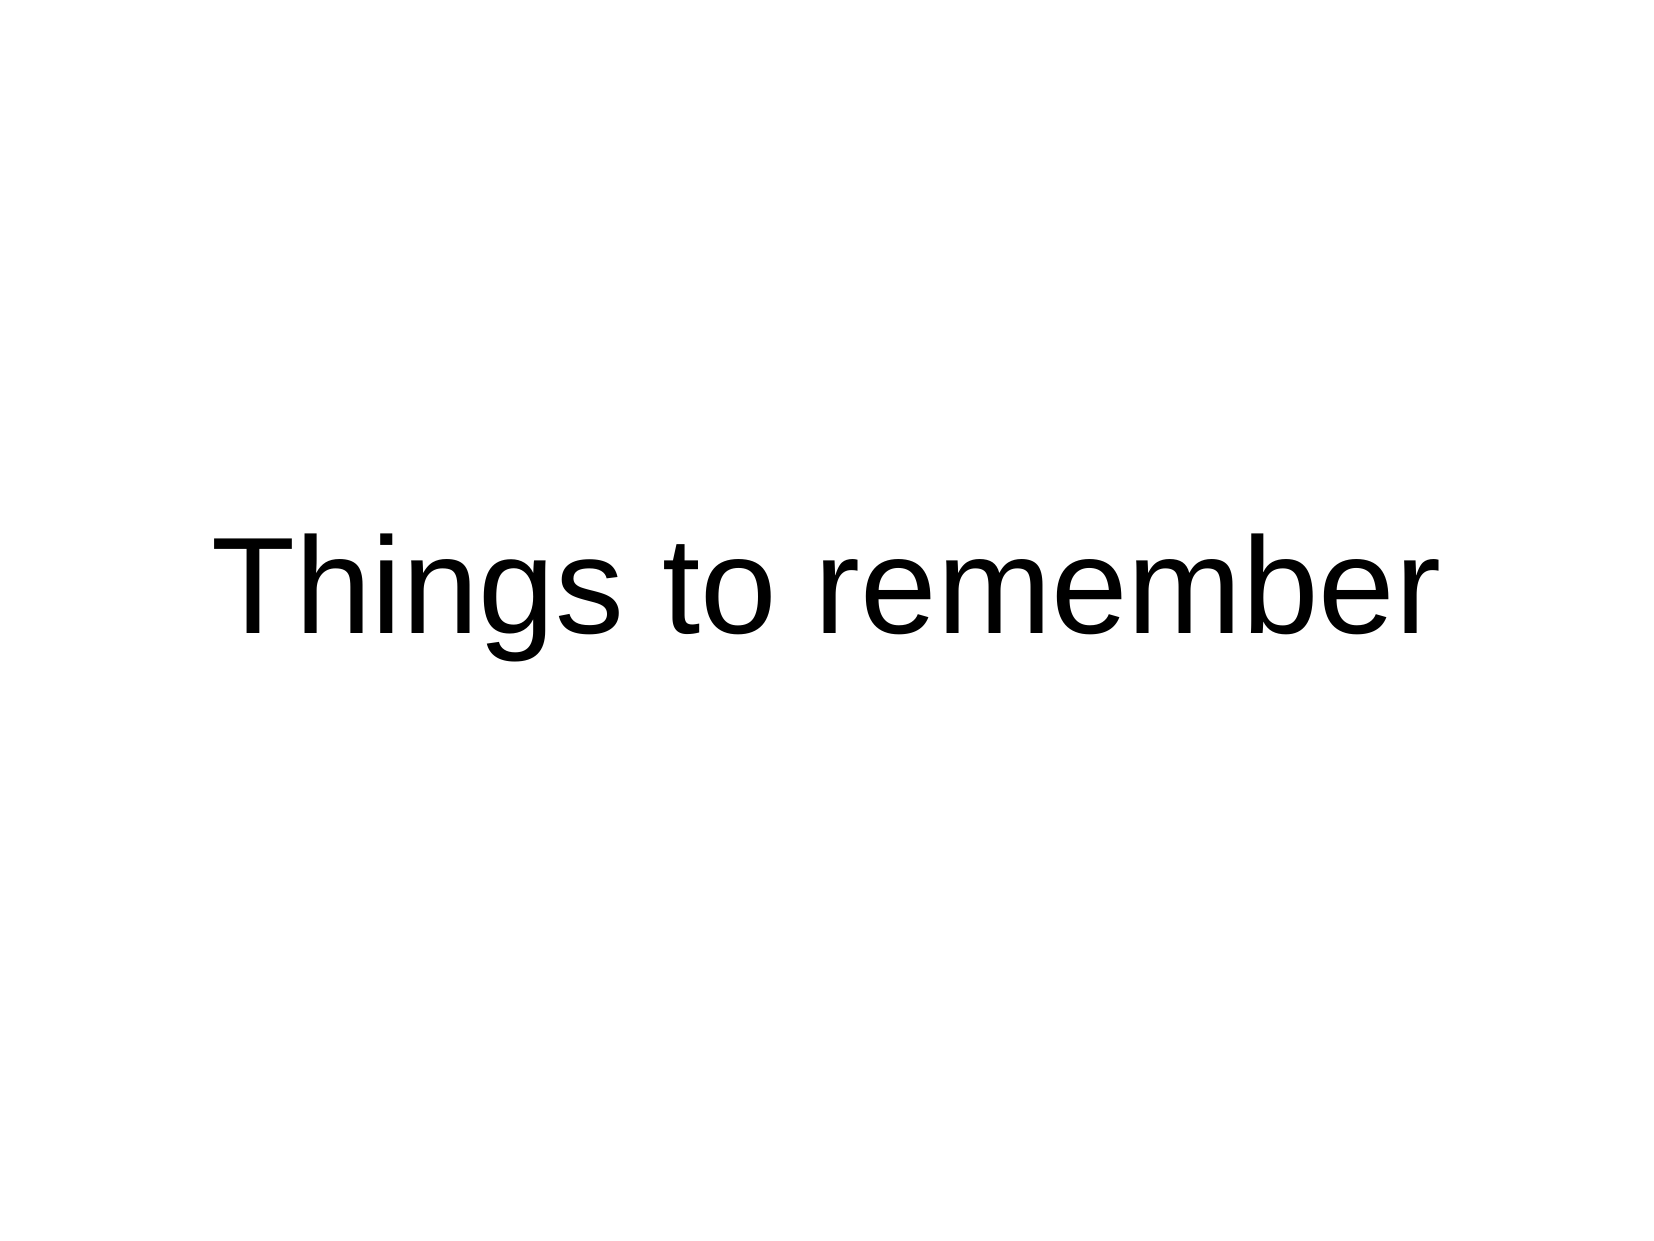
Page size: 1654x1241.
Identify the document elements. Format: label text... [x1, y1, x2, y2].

title Things to remember [82, 56, 1571, 1115]
